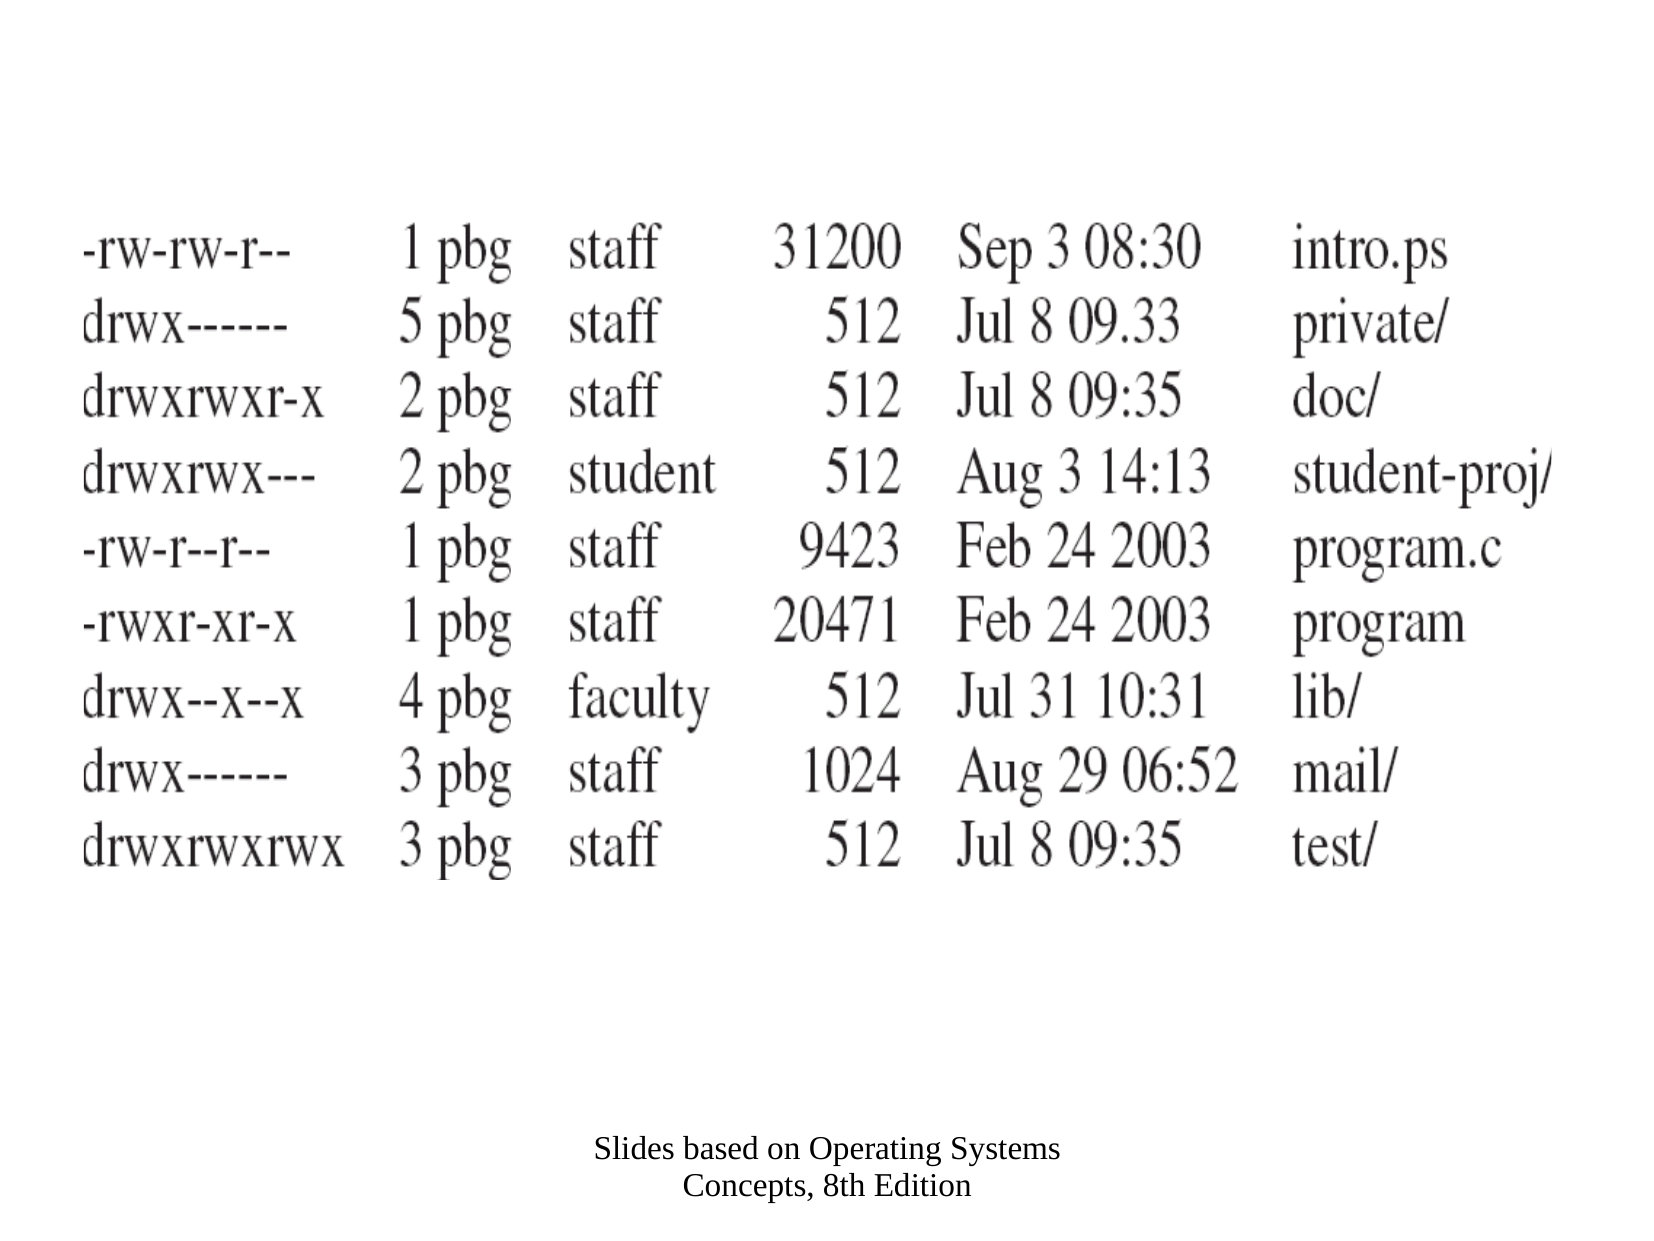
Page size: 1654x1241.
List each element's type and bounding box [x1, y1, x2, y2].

picture [83, 210, 1552, 880]
